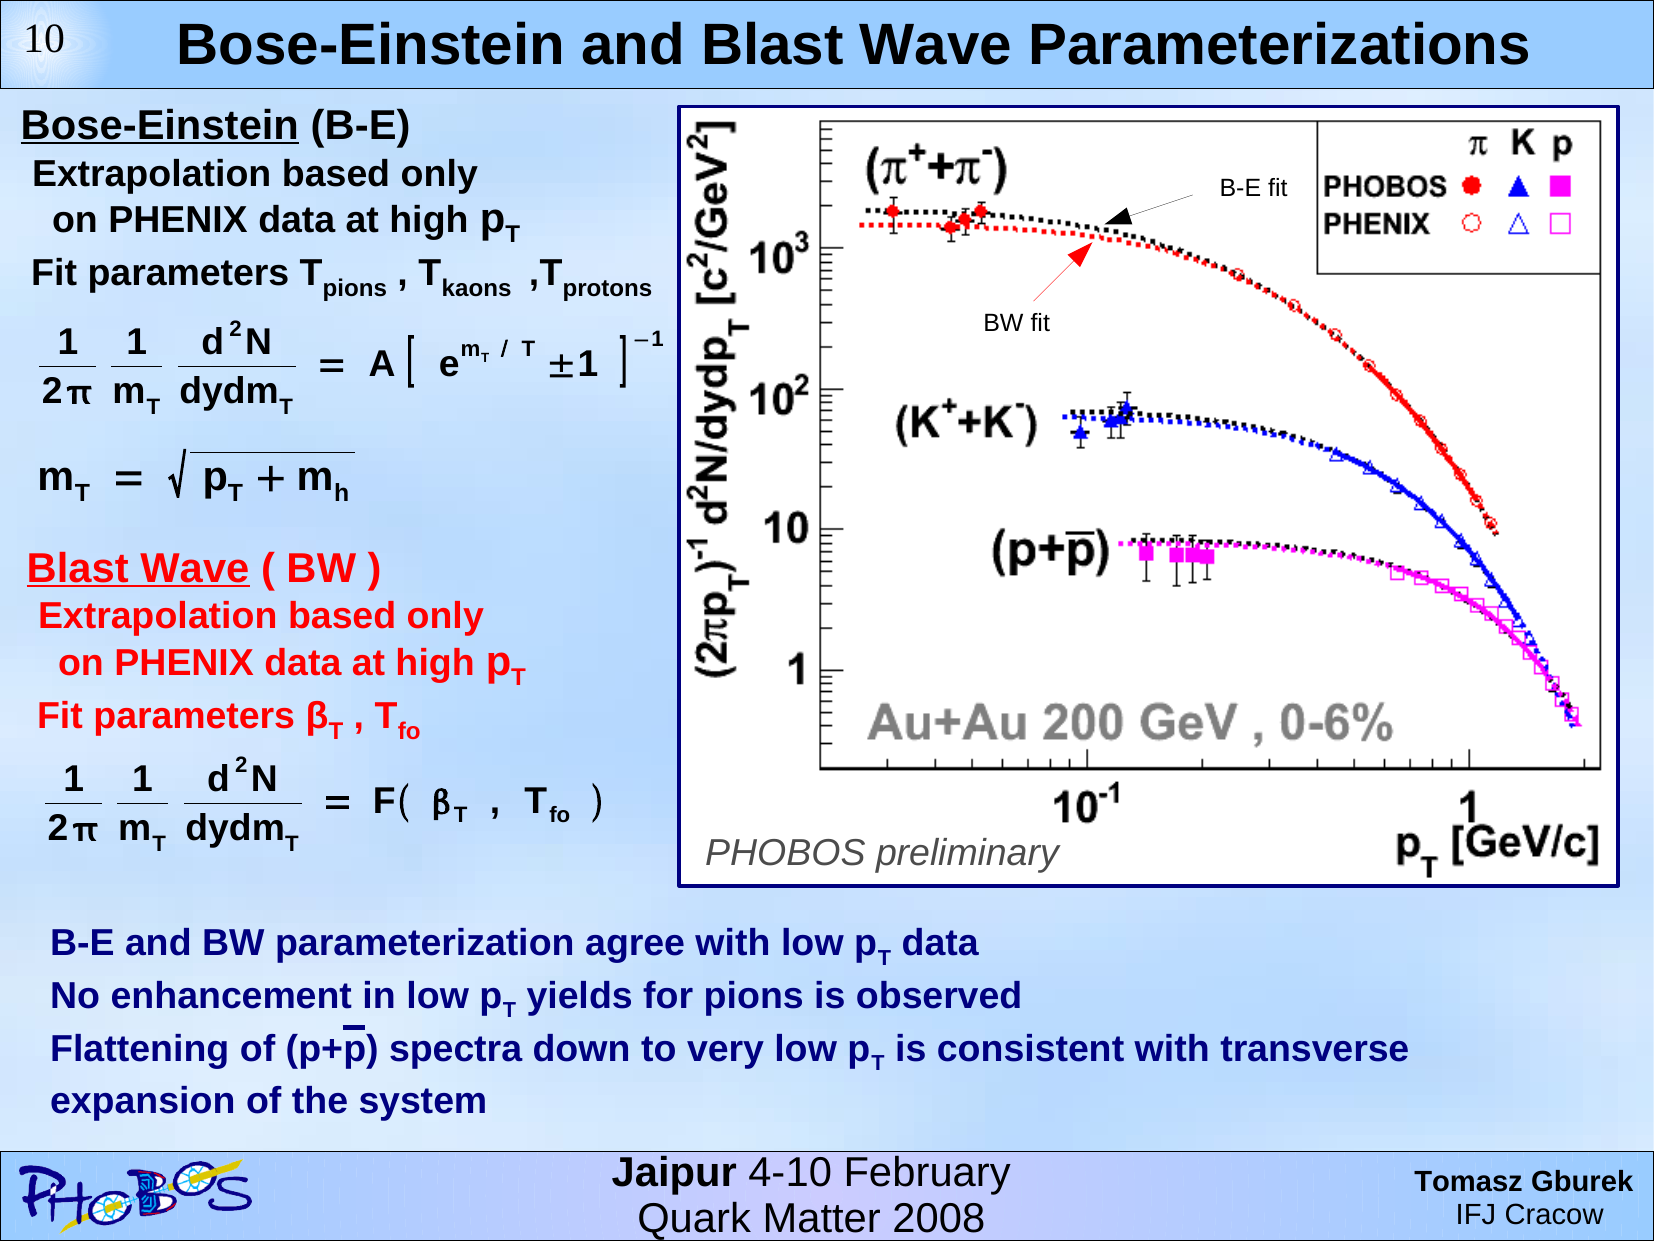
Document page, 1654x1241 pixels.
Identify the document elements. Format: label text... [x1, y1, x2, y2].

text_box B-E and BW parameterization agree with low pT data No enhancement in low pT yields for pions is observed Flattening of (p+p) spectra down to very low pT is consistent with transverse expansion of the system [35, 909, 1601, 1129]
picture [0, 89, 1654, 1241]
text_box PHOBOS preliminary [690, 824, 1104, 881]
text_box Bose-Einstein (B-E) Extrapolation based only on PHENIX data at high pT Fit parameters Tpions , Tkaons ,Tprotons [5, 94, 715, 402]
picture [681, 108, 1616, 884]
chart [30, 315, 669, 508]
text_box BW fit [968, 301, 1105, 345]
text_box B-E fit [1204, 166, 1341, 210]
text_box Blast Wave ( BW ) Extrapolation based only on PHENIX data at high pT Fit parameters βT , Tfo [11, 537, 626, 845]
title Bose-Einstein and Blast Wave Parameterizations [143, 0, 1565, 100]
chart [36, 752, 609, 856]
